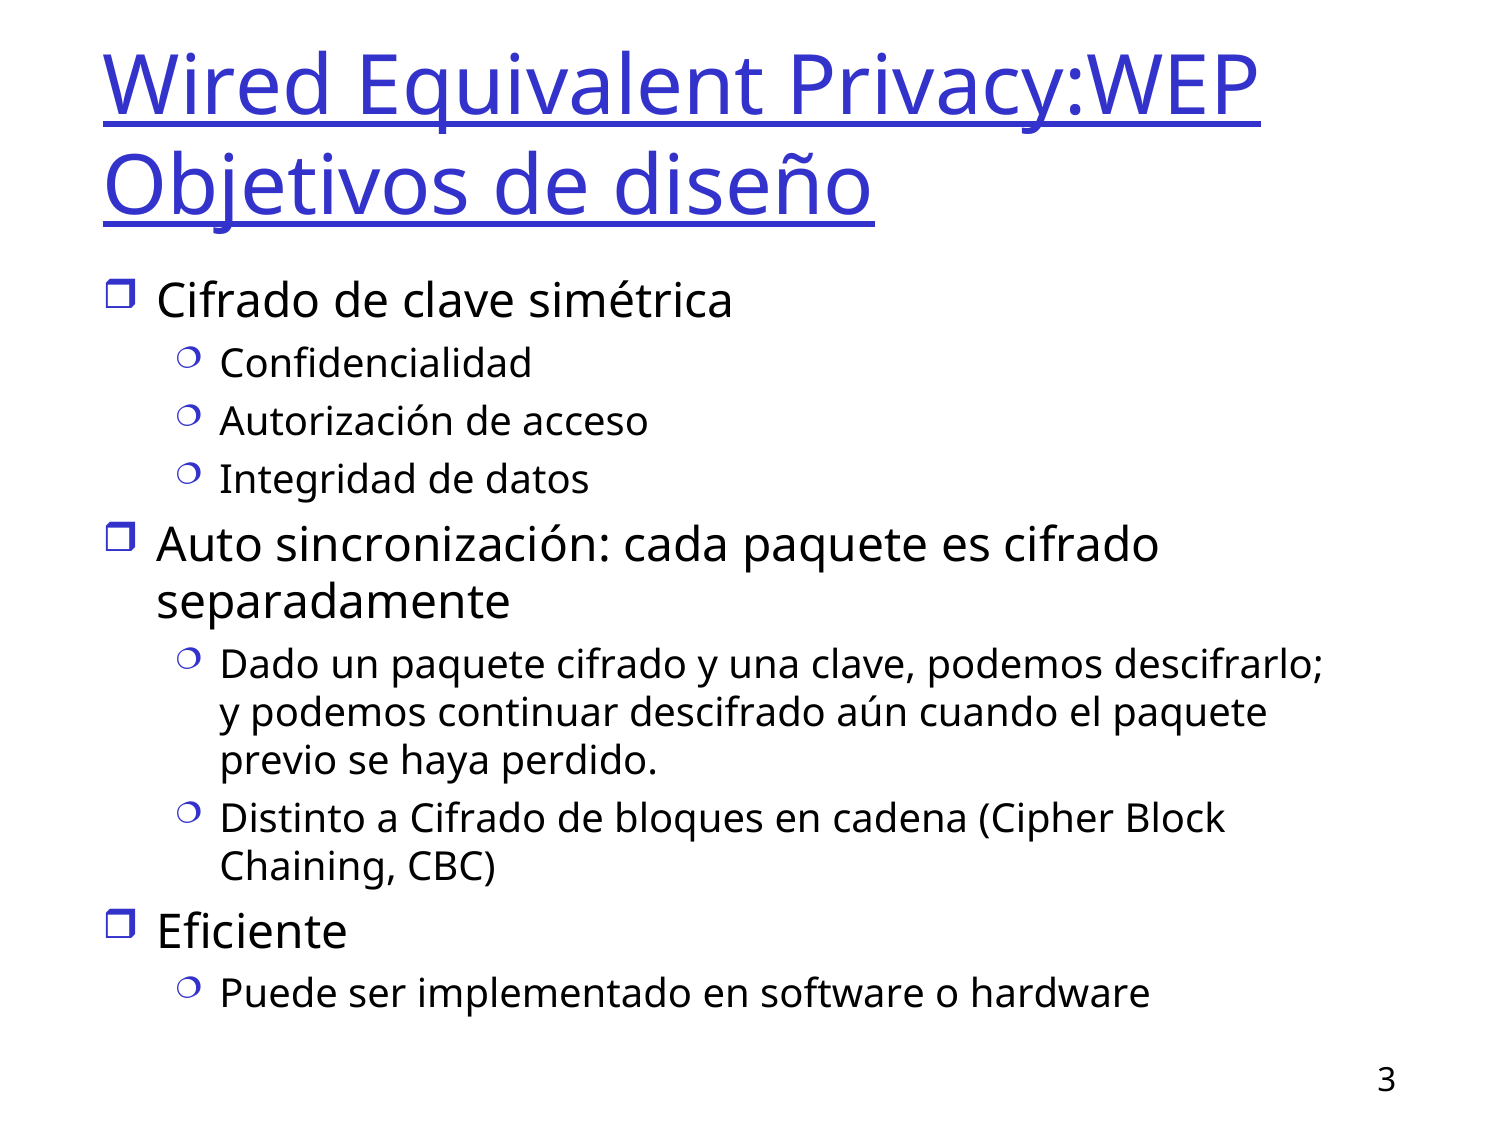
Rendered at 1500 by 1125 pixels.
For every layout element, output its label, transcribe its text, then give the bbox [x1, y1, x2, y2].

title Wired Equivalent Privacy:WEP Objetivos de diseño [87, 23, 1458, 239]
list Cifrado de clave simétrica Confidencialidad Autorización de acceso Integridad de datos Auto sincronización: cada paquete es cifrado separadamente Dado un paquete cifrado y una clave, podemos descifrarlo; y podemos continuar descifrado aún cuando el paquete previo se haya perdido. Distinto a Cifrado de bloques en cadena (Cipher Block Chaining, CBC) Eficiente Puede ser implementado en software o hardware [87, 262, 1363, 1026]
